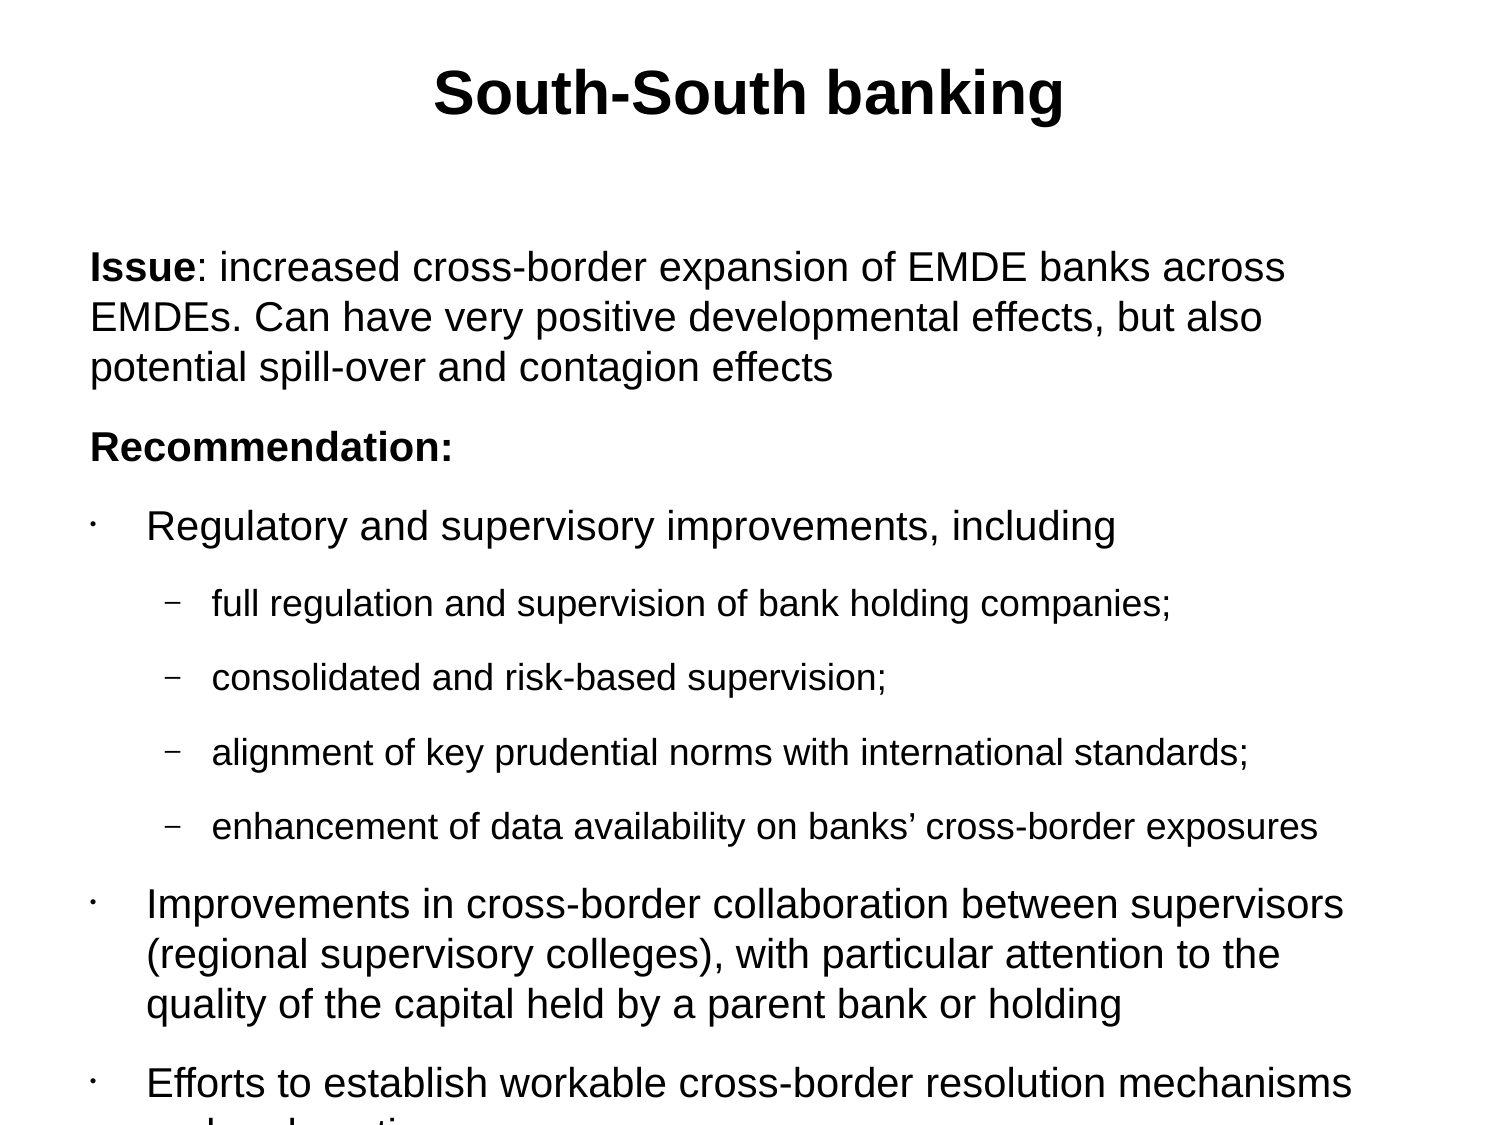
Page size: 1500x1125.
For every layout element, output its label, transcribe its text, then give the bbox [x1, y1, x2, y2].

title South-South banking [75, 45, 1425, 232]
list Issue: increased cross-border expansion of EMDE banks across EMDEs. Can have very positive developmental effects, but also potential spill-over and contagion effects Recommendation: Regulatory and supervisory improvements, including full regulation and supervision of bank holding companies; consolidated and risk-based supervision; alignment of key prudential norms with international standards; enhancement of data availability on banks’ cross-border exposures Improvements in cross-border collaboration between supervisors (regional supervisory colleges), with particular attention to the quality of the capital held by a parent bank or holding Efforts to establish workable cross-border resolution mechanisms and early-action processes [75, 232, 1425, 1094]
